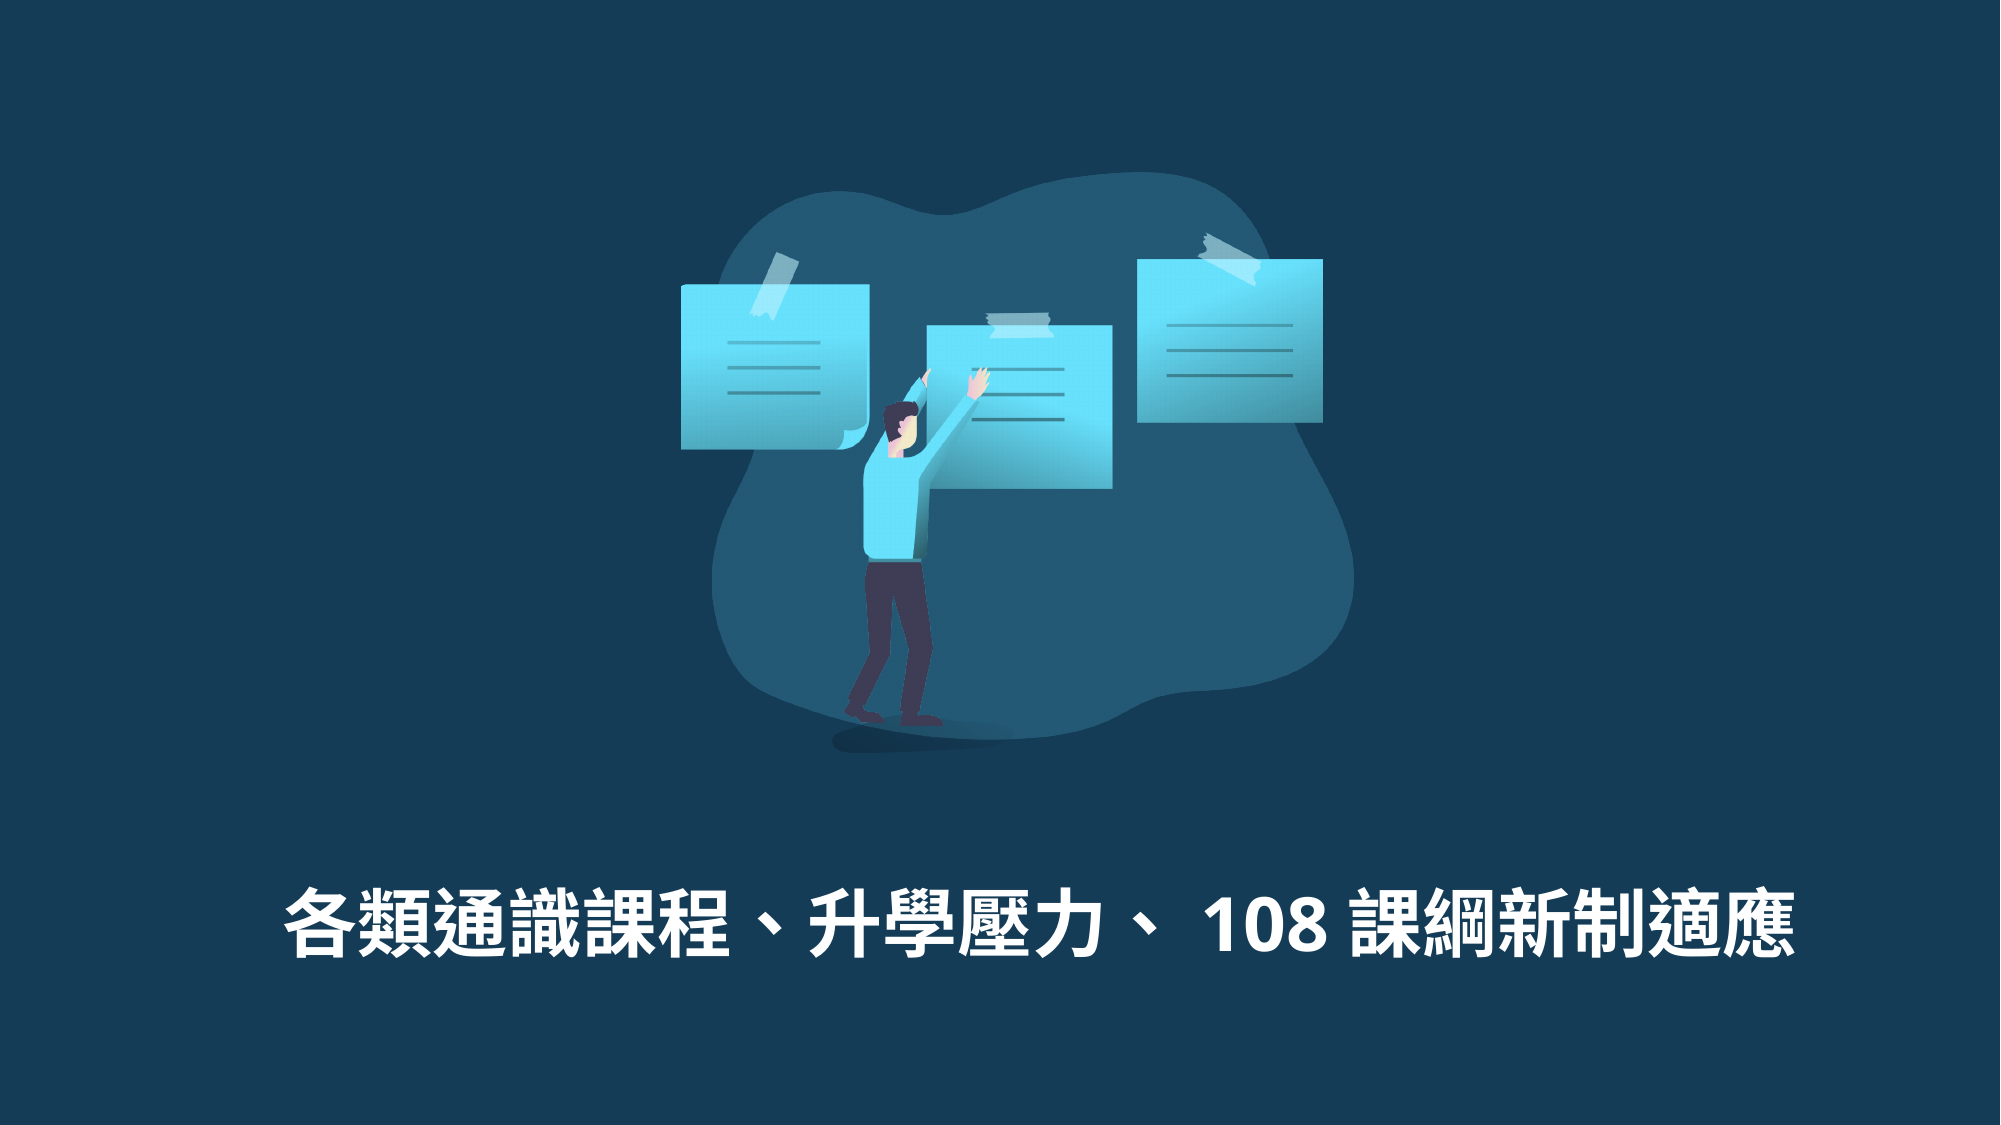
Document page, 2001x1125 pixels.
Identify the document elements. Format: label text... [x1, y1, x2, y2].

picture [681, 172, 1354, 753]
text_box 各類通識課程、升學壓力、108課綱新制適應 [267, 869, 1849, 975]
